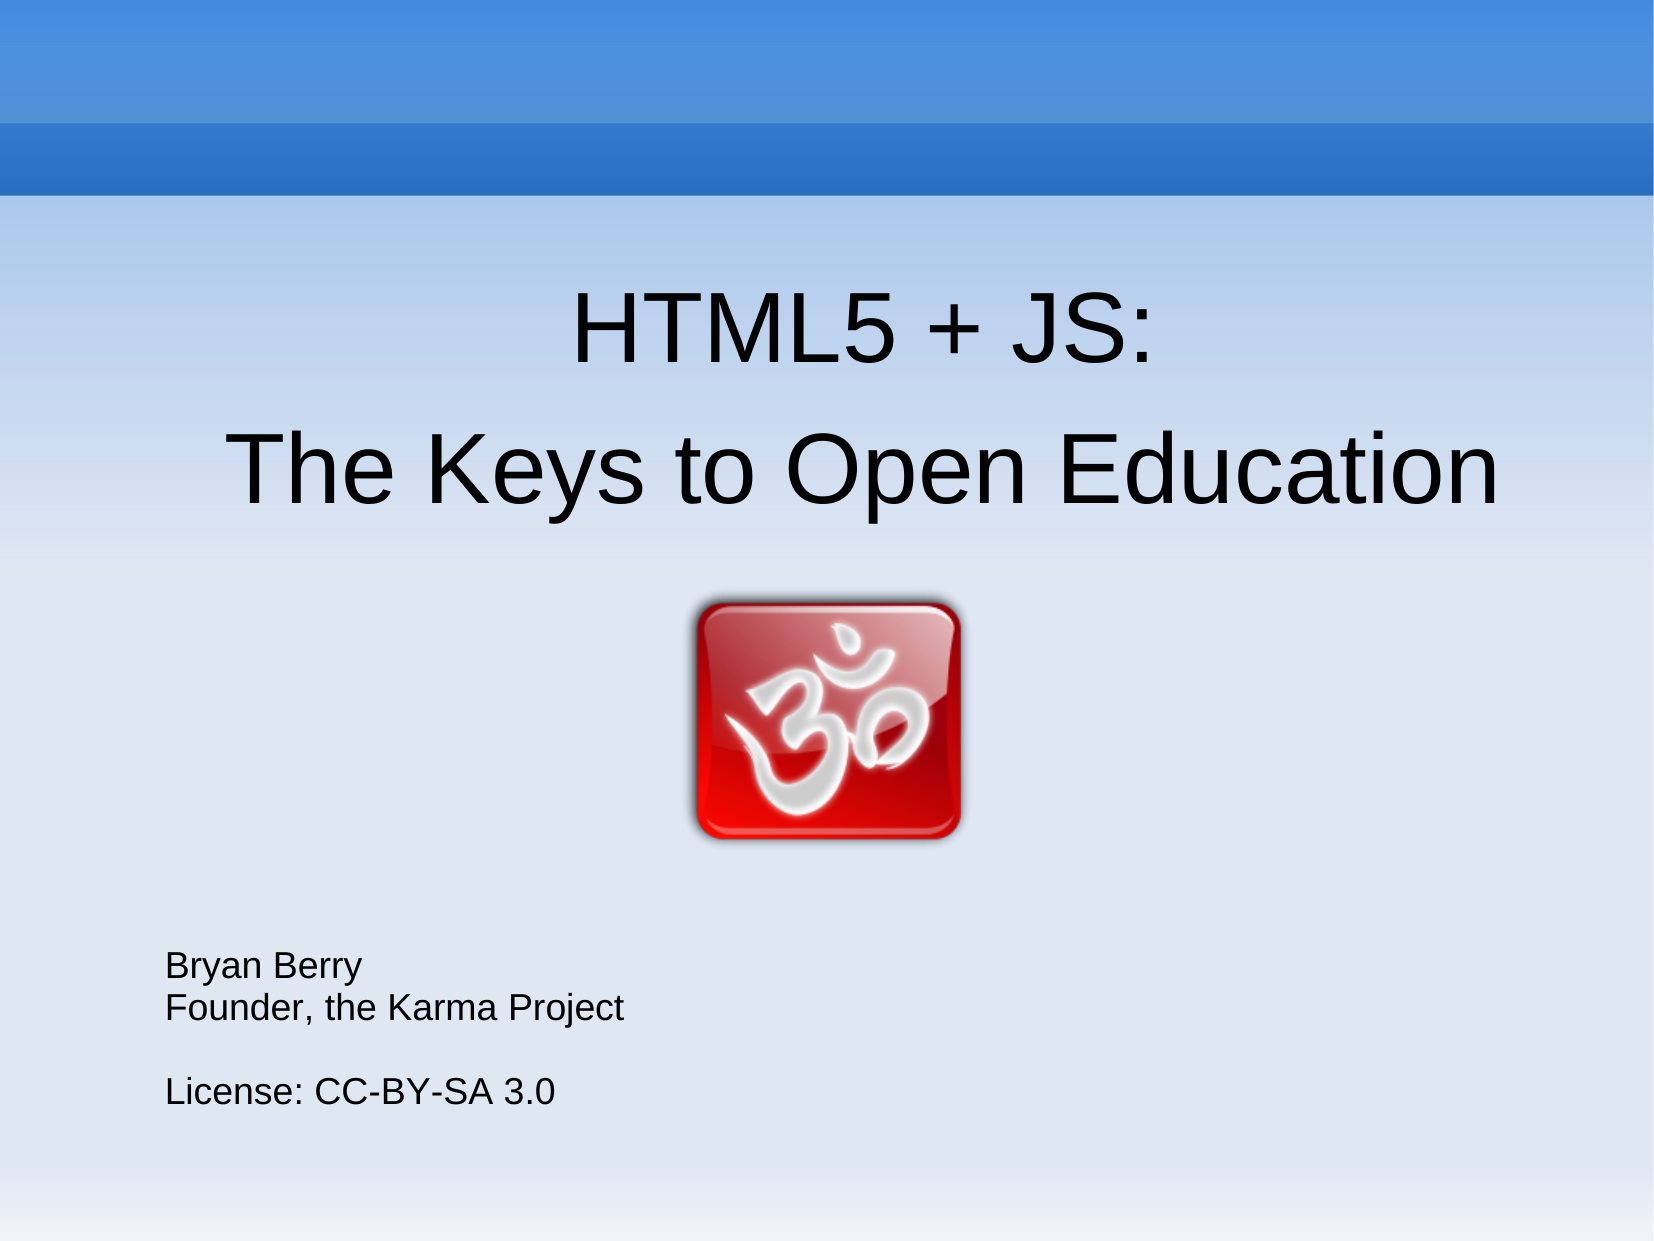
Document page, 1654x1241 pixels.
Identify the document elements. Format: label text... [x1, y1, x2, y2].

picture [0, 0, 1654, 1241]
list HTML5 + JS: The Keys to Open Education [75, 271, 1564, 526]
text_box Bryan Berry Founder, the Karma Project License: CC-BY-SA 3.0 [150, 937, 676, 1121]
